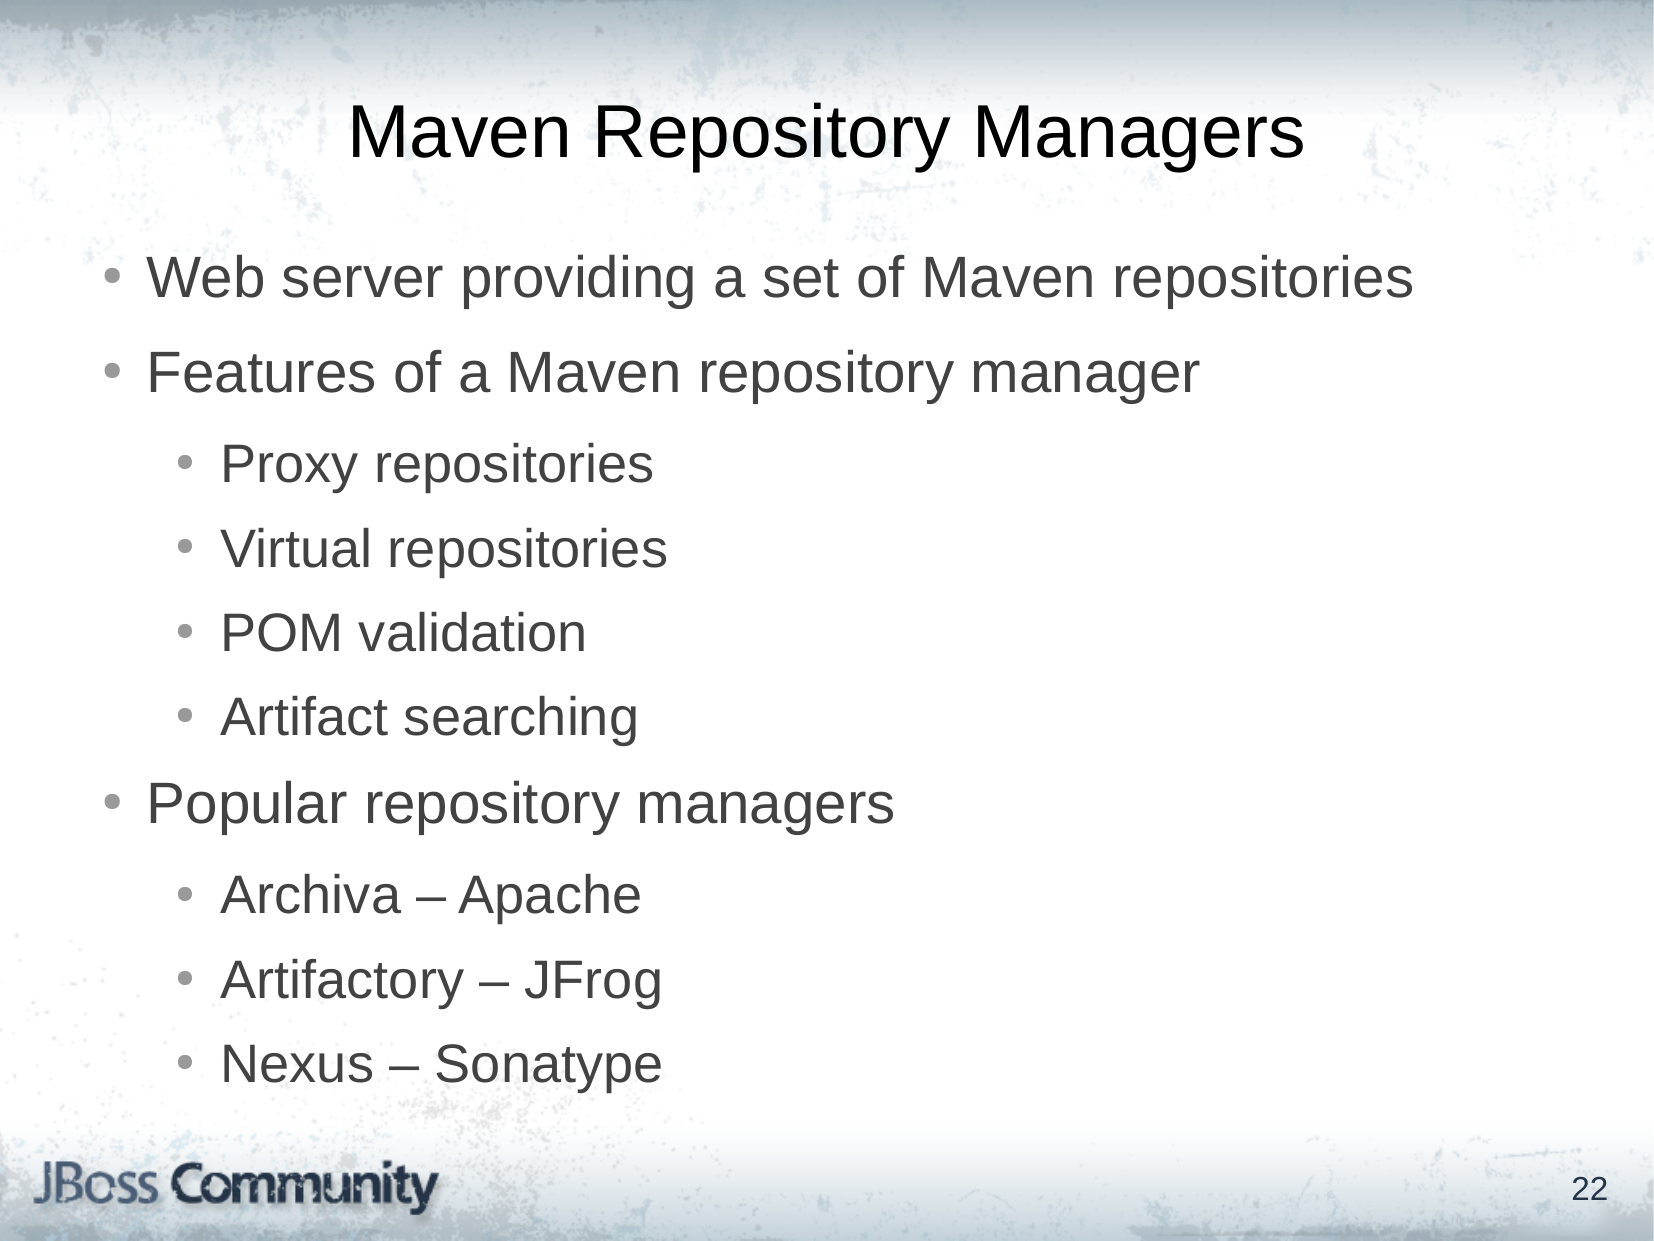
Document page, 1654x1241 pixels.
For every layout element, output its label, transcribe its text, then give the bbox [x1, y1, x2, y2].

picture [0, 0, 1654, 1241]
title Maven Repository Managers [82, 45, 1571, 218]
list Web server providing a set of Maven repositories Features of a Maven repository manager Proxy repositories Virtual repositories POM validation Artifact searching Popular repository managers Archiva – Apache Artifactory – JFrog Nexus – Sonatype [86, 244, 1576, 1094]
